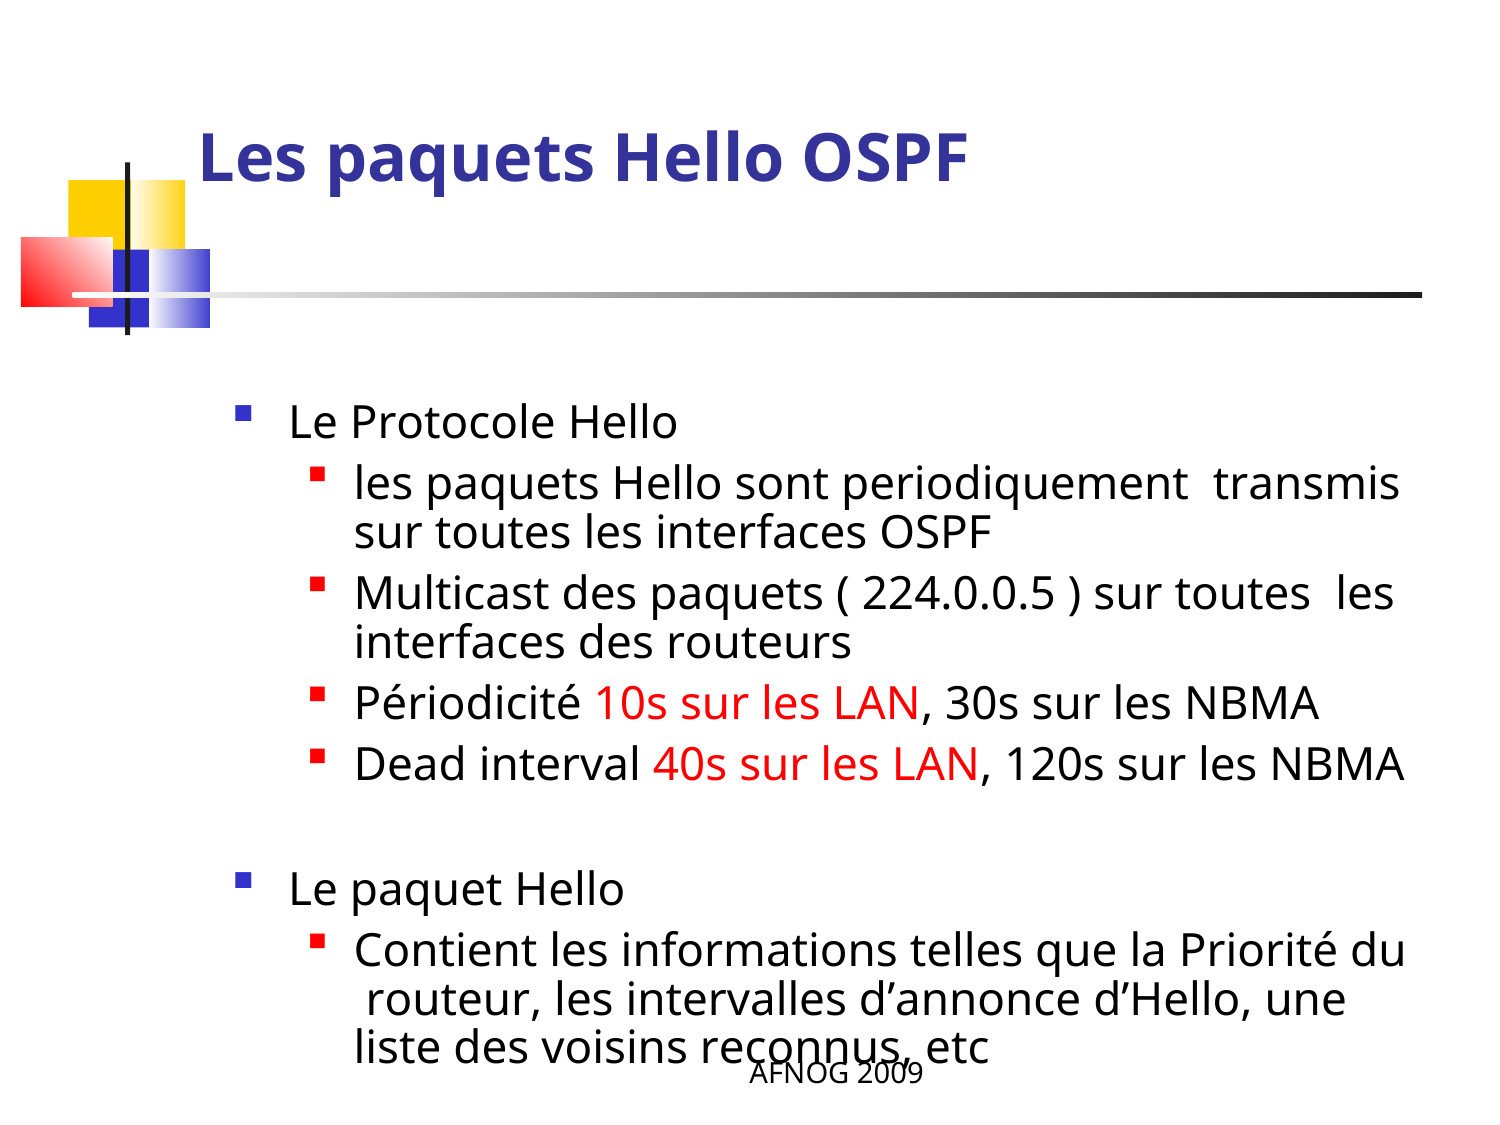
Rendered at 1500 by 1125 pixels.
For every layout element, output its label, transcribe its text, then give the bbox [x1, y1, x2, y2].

title Les paquets Hello OSPF [183, 78, 1462, 207]
list Le Protocole Hello les paquets Hello sont periodiquement transmis sur toutes les interfaces OSPF Multicast des paquets ( 224.0.0.5 ) sur toutes les interfaces des routeurs Périodicité 10s sur les LAN, 30s sur les NBMA Dead interval 40s sur les LAN, 120s sur les NBMA Le paquet Hello Contient les informations telles que la Priorité du routeur, les intervalles d’annonce d’Hello, une liste des voisins reconnus, etc [218, 314, 1424, 1090]
